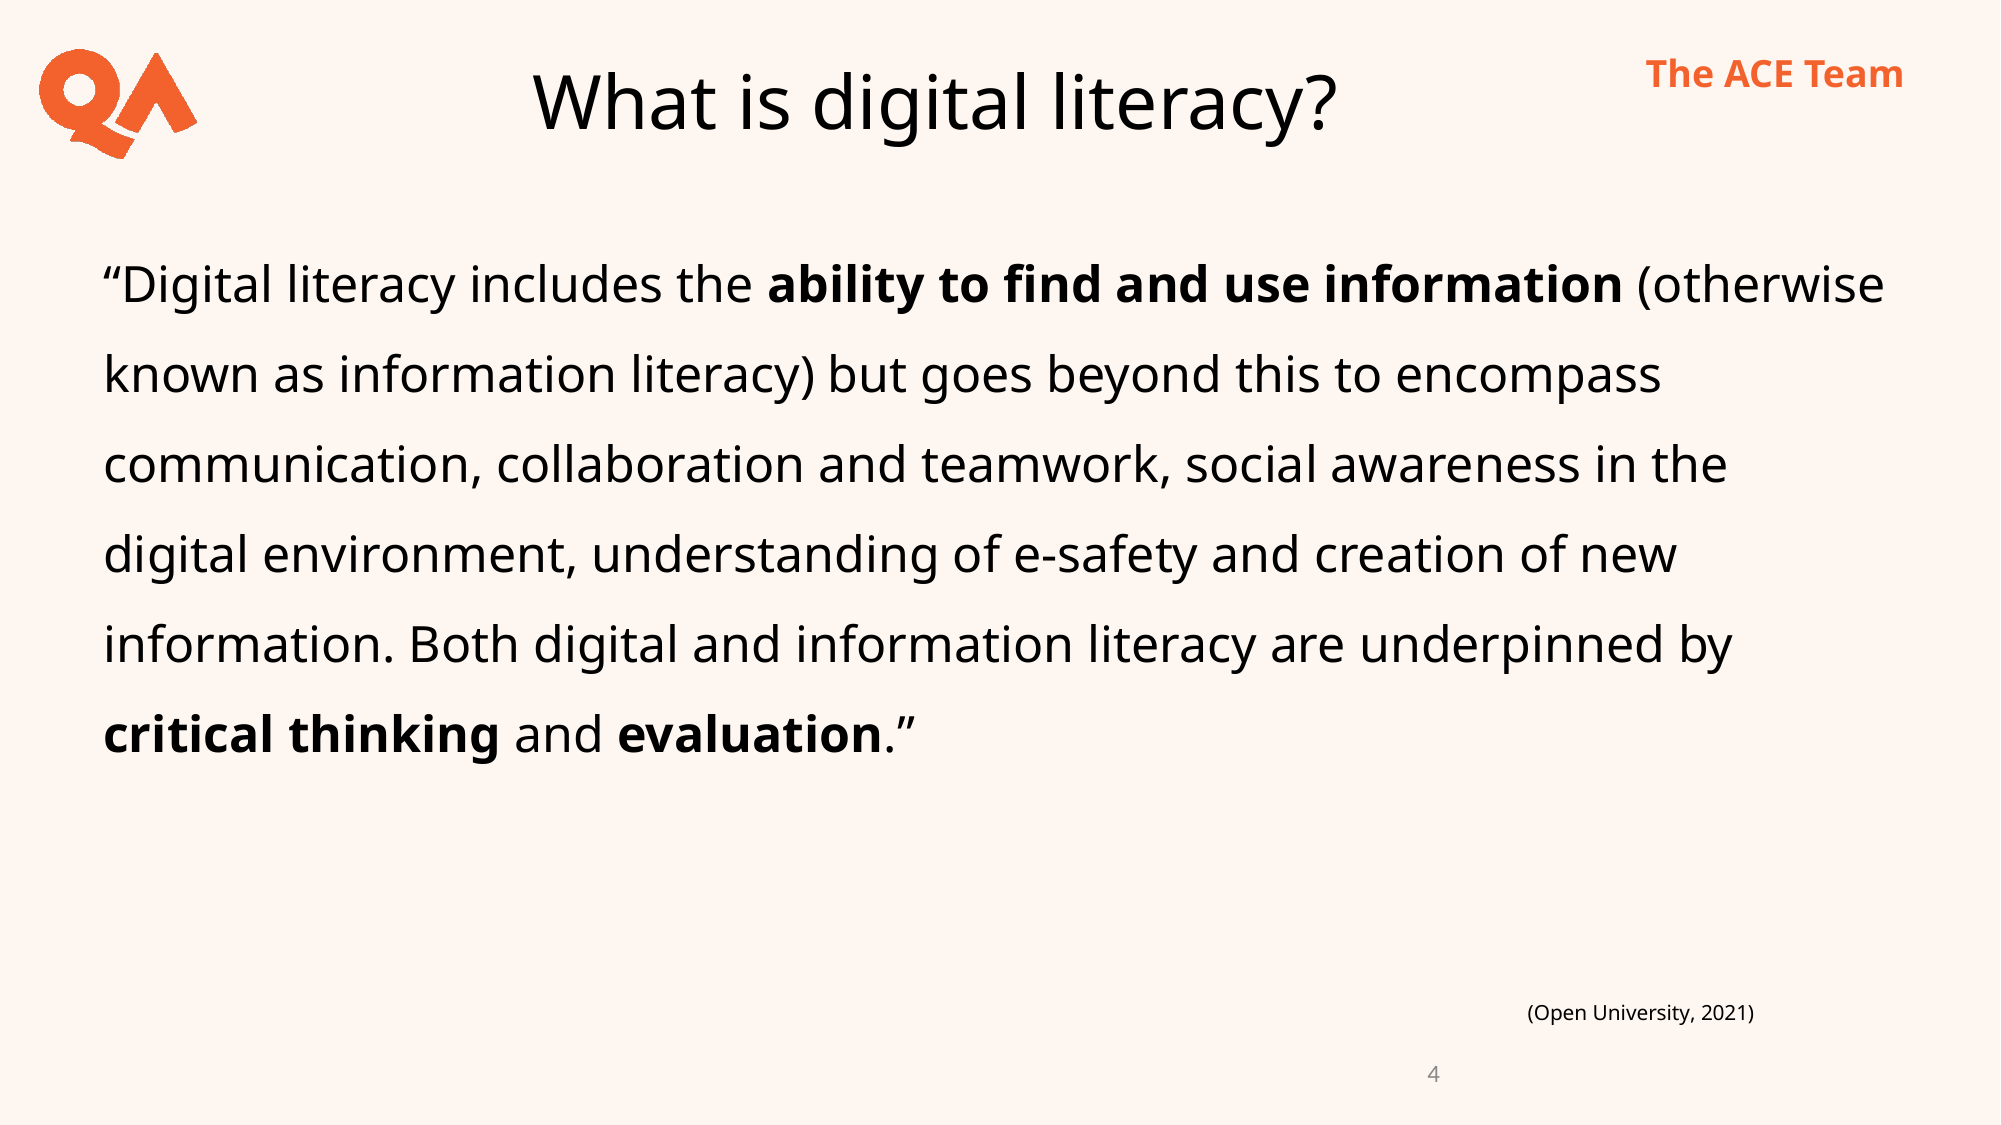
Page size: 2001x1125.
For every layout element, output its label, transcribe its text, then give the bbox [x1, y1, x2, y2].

text_box [1412, 1042, 1863, 1103]
title What is digital literacy? [517, 0, 2000, 215]
text_box (Open University, 2021) [1513, 992, 1903, 1032]
text_box “Digital literacy includes the ability to find and use information (otherwise known as information literacy) but goes beyond this to encompass communication, collaboration and teamwork, social awareness in the digital environment, understanding of e-safety and creation of new information. Both digital and information literacy are underpinned by critical thinking and evaluation.” [88, 214, 1904, 765]
